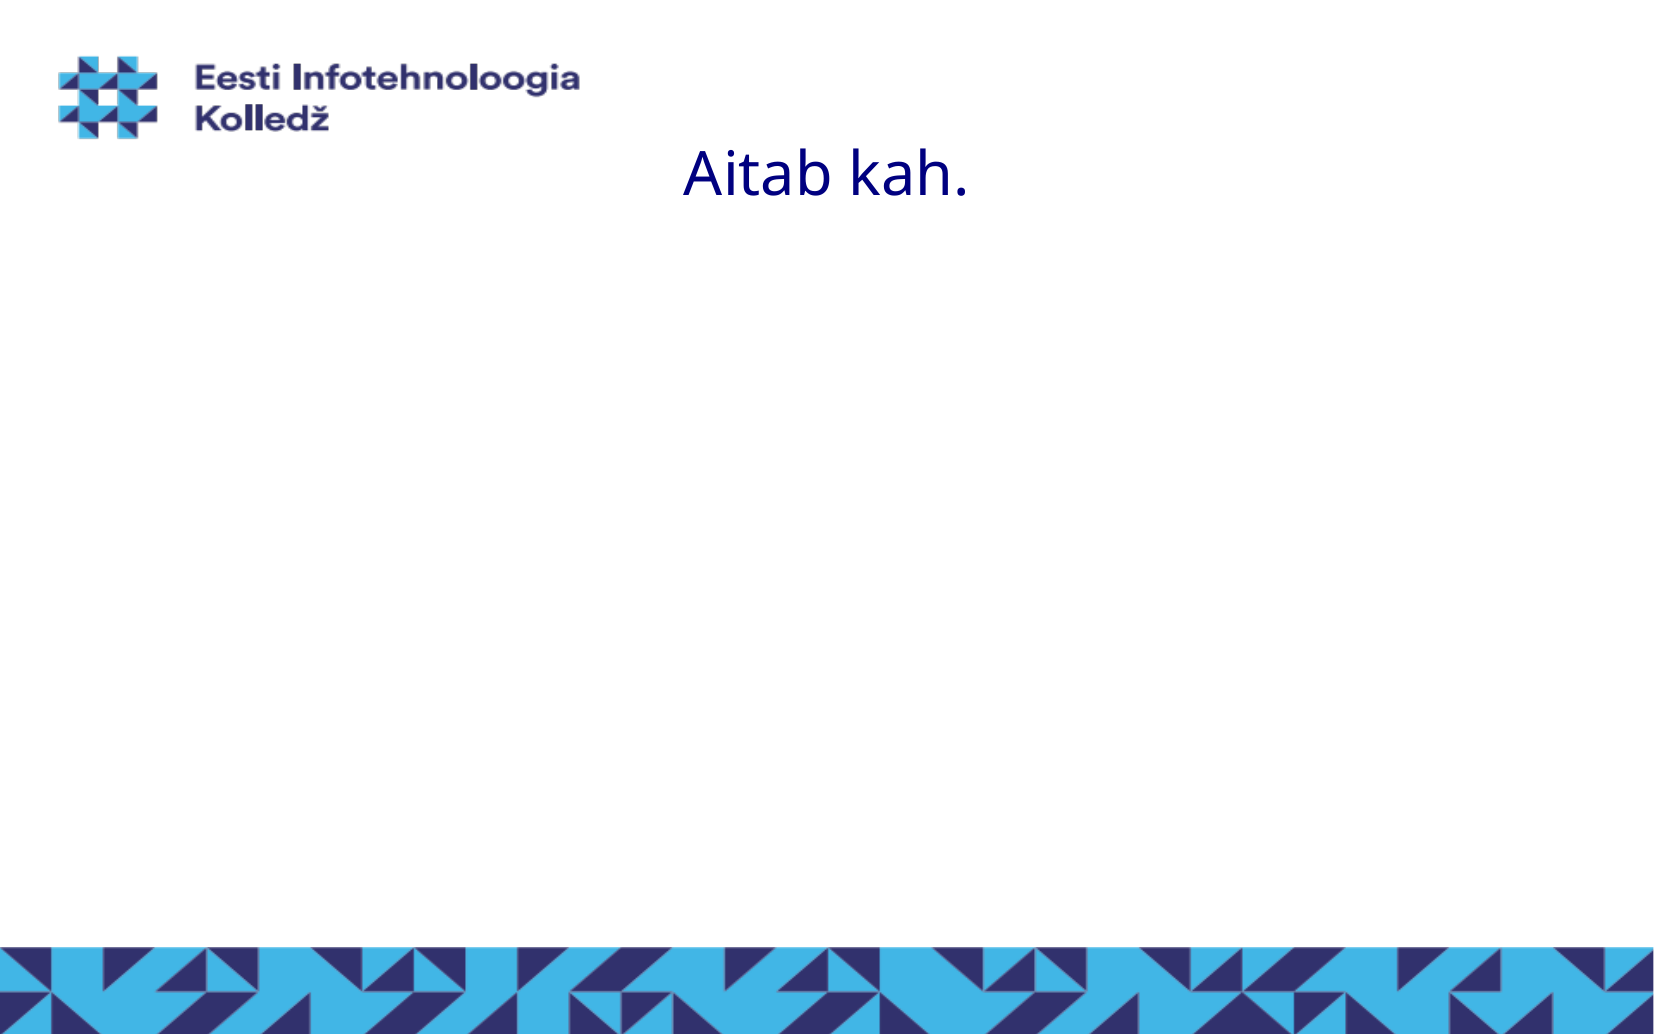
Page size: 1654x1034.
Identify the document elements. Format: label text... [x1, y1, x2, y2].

title Aitab kah. [121, 83, 1533, 260]
